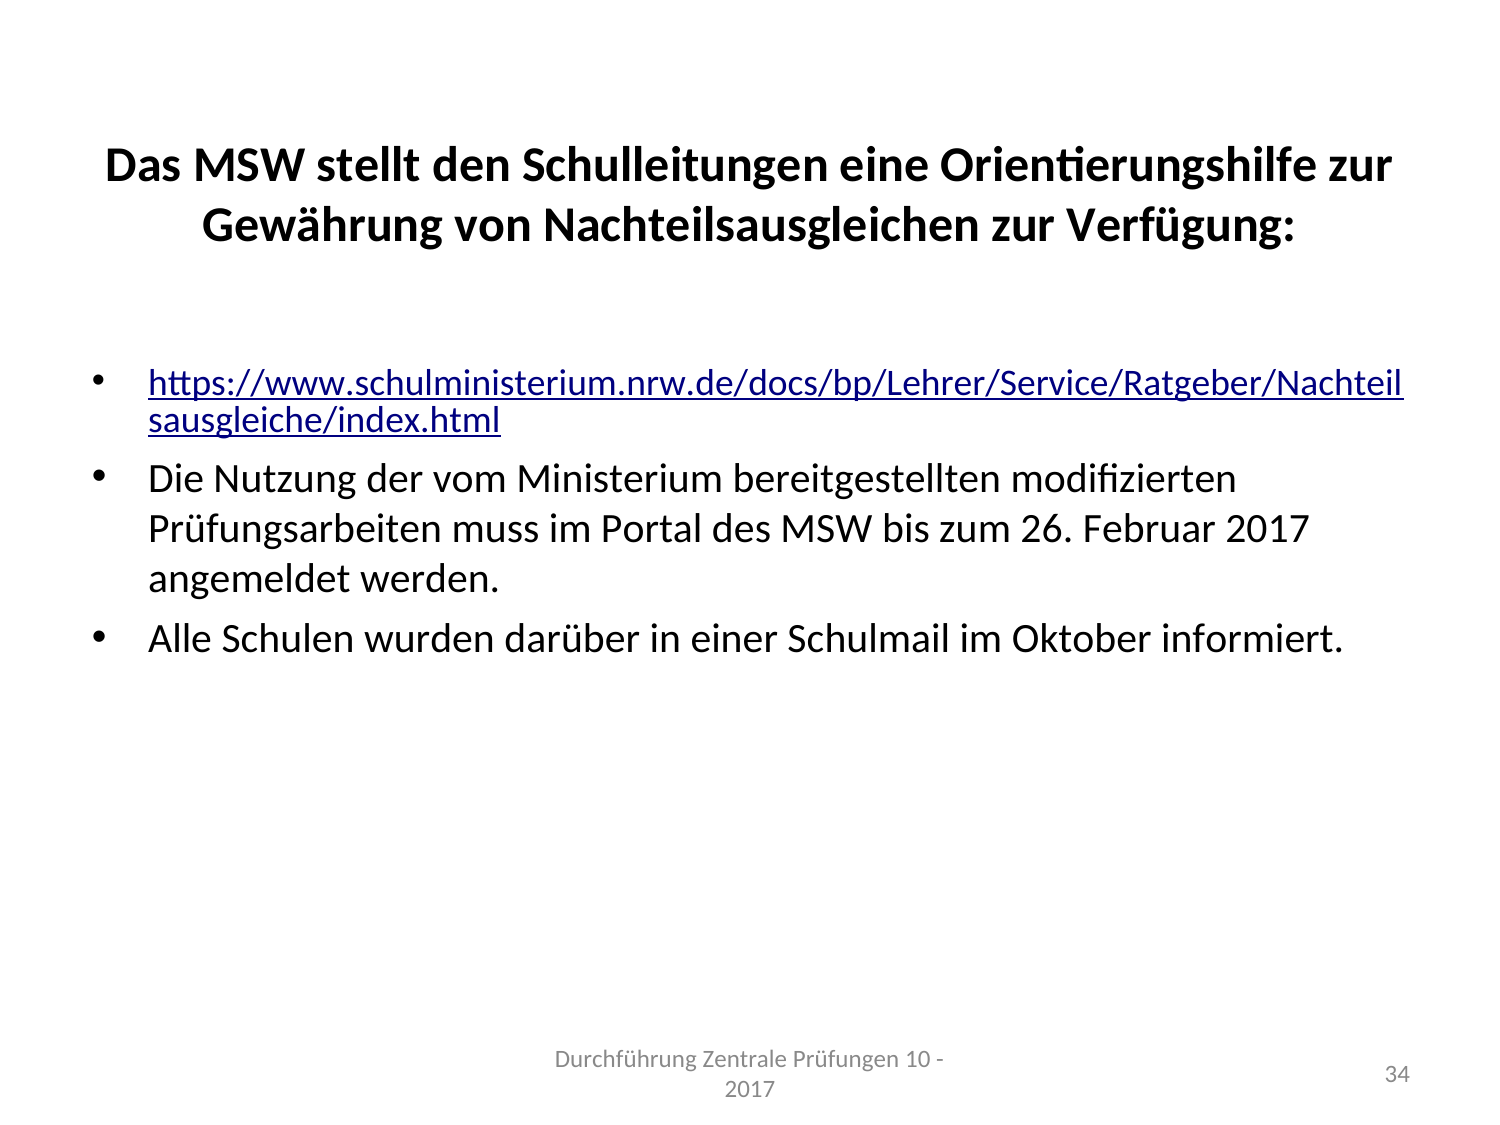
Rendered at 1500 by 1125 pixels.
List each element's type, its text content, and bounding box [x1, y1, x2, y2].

list https://www.schulministerium.nrw.de/docs/bp/Lehrer/Service/Ratgeber/Nachteilsausgleiche/index.html Die Nutzung der vom Ministerium bereitgestellten modifizierten Prüfungsarbeiten muss im Portal des MSW bis zum 26. Februar 2017 angemeldet werden. Alle Schulen wurden darüber in einer Schulmail im Oktober informiert. [76, 350, 1427, 847]
text_box Durchführung Zentrale Prüfungen 10 - 2017 [512, 1042, 988, 1103]
title Das MSW stellt den Schulleitungen eine Orientierungshilfe zur Gewährung von Nachteilsausgleichen zur Verfügung: [76, 101, 1424, 337]
text_box <Foliennummer> [1074, 1042, 1426, 1103]
